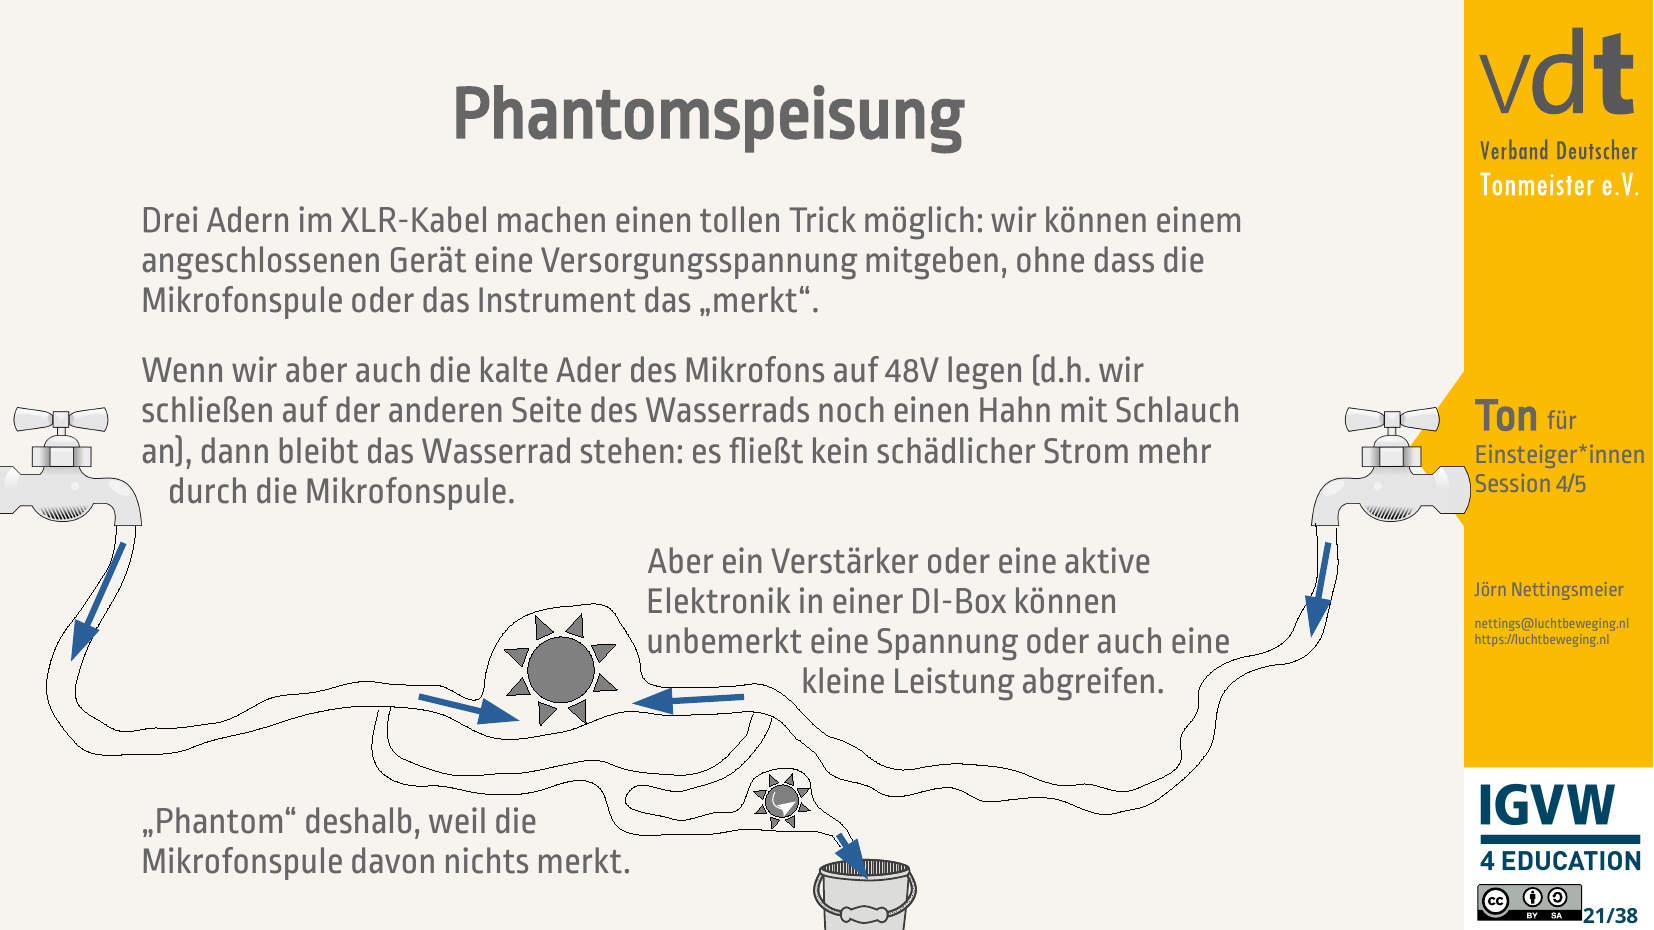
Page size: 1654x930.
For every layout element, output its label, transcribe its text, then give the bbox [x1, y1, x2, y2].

text_box [753, 773, 810, 828]
title Phantomspeisung [82, 37, 1335, 193]
picture [1311, 407, 1471, 526]
list Drei Adern im XLR-Kabel machen einen tollen Trick möglich: wir können einem angeschlossenen Gerät eine Versorgungsspannung mitgeben, ohne dass die Mikrofonspule oder das Instrument das „merkt“. Wenn wir aber auch die kalte Ader des Mikrofons auf 48V legen (d.h. wir schließen auf der anderen Seite des Wasserrads noch einen Hahn mit Schlauch an), dann bleibt das Wasserrad stehen: es fließt kein schädlicher Strom mehr durch die Mikrofonspule. Aber ein Verstärker oder eine aktive Elektronik in einer DI-Box können unbemerkt eine Spannung oder auch eine kleine Leistung abgreifen. „Phantom“ deshalb, weil die Mikrofonspule davon nichts merkt. [141, 200, 1264, 898]
text_box [770, 817, 780, 829]
picture [1477, 780, 1646, 882]
picture [809, 898, 922, 930]
text_box [798, 802, 811, 812]
picture [0, 407, 141, 526]
